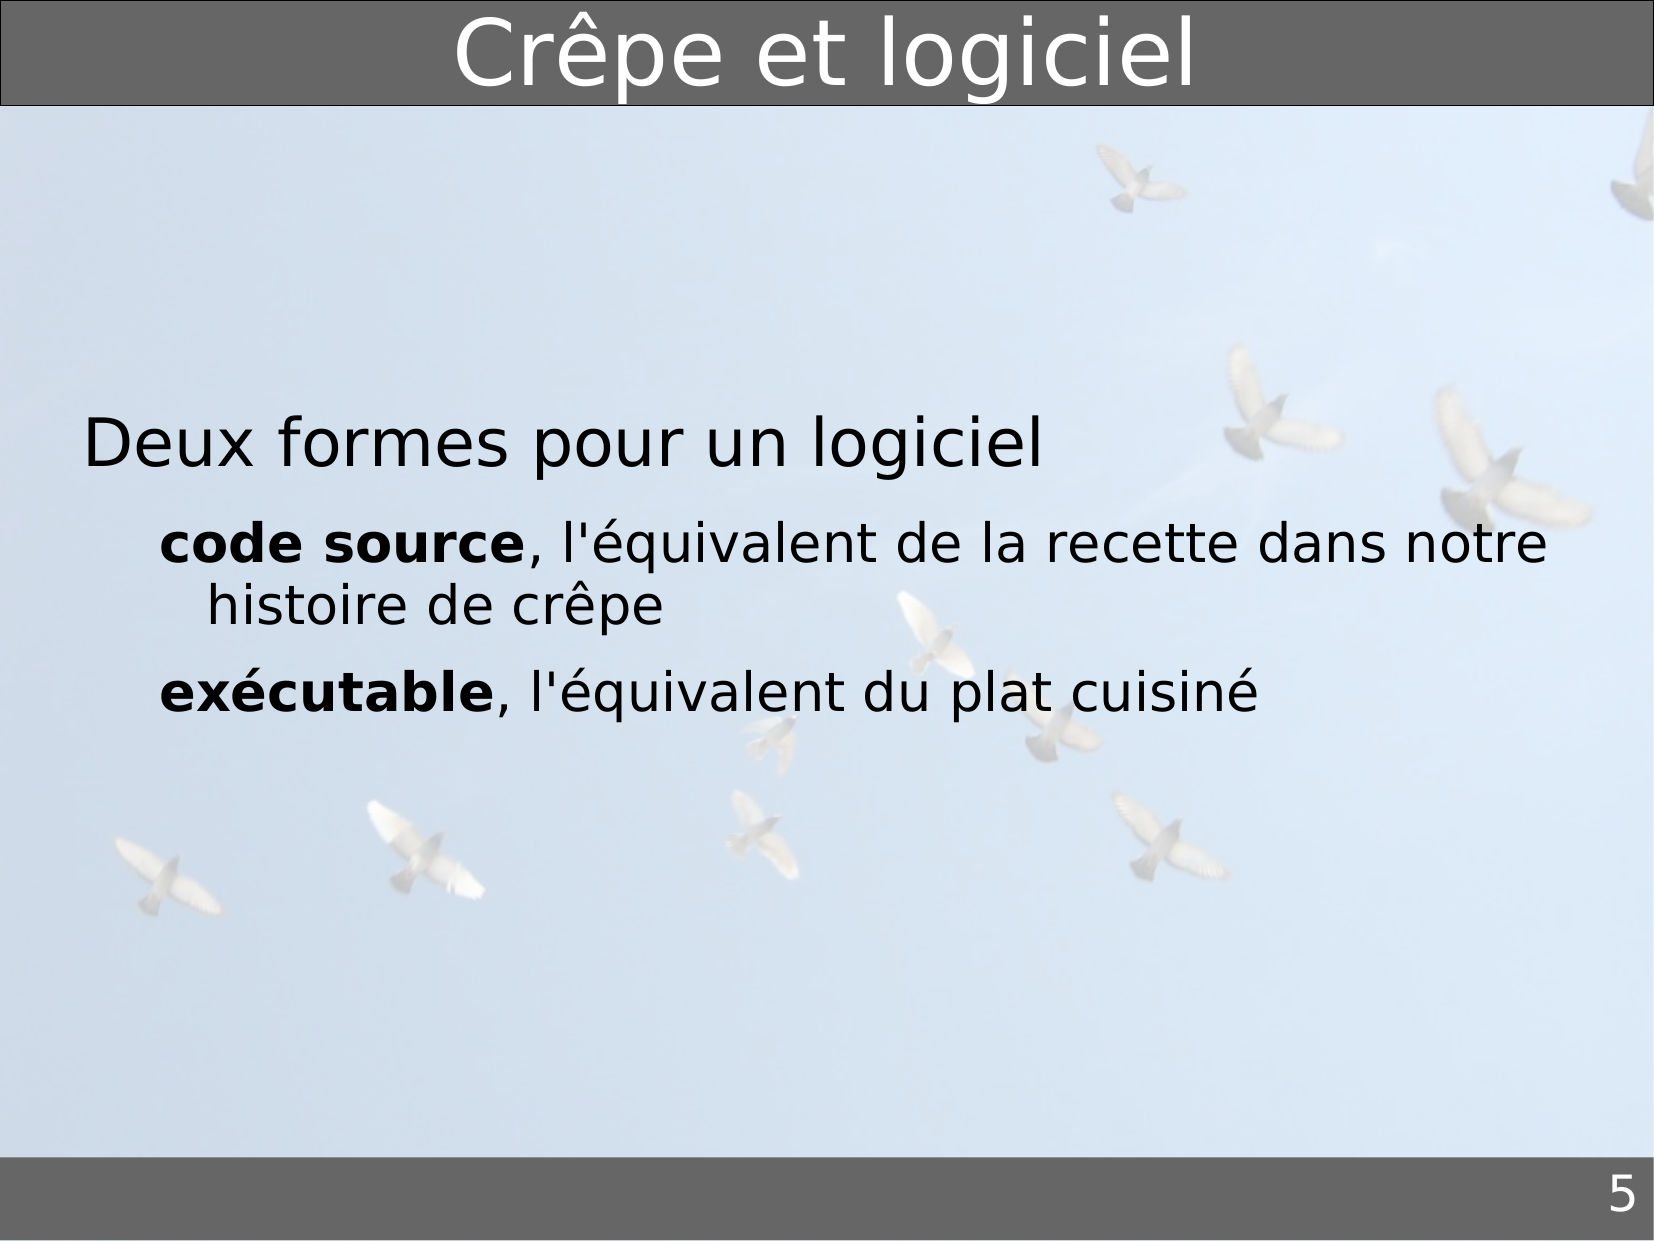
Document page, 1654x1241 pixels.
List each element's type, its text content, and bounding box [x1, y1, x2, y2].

list Deux formes pour un logiciel code source, l'équivalent de la recette dans notre histoire de crêpe exécutable, l'équivalent du plat cuisiné [64, 404, 1606, 789]
title Crêpe et logiciel [0, 0, 1654, 108]
